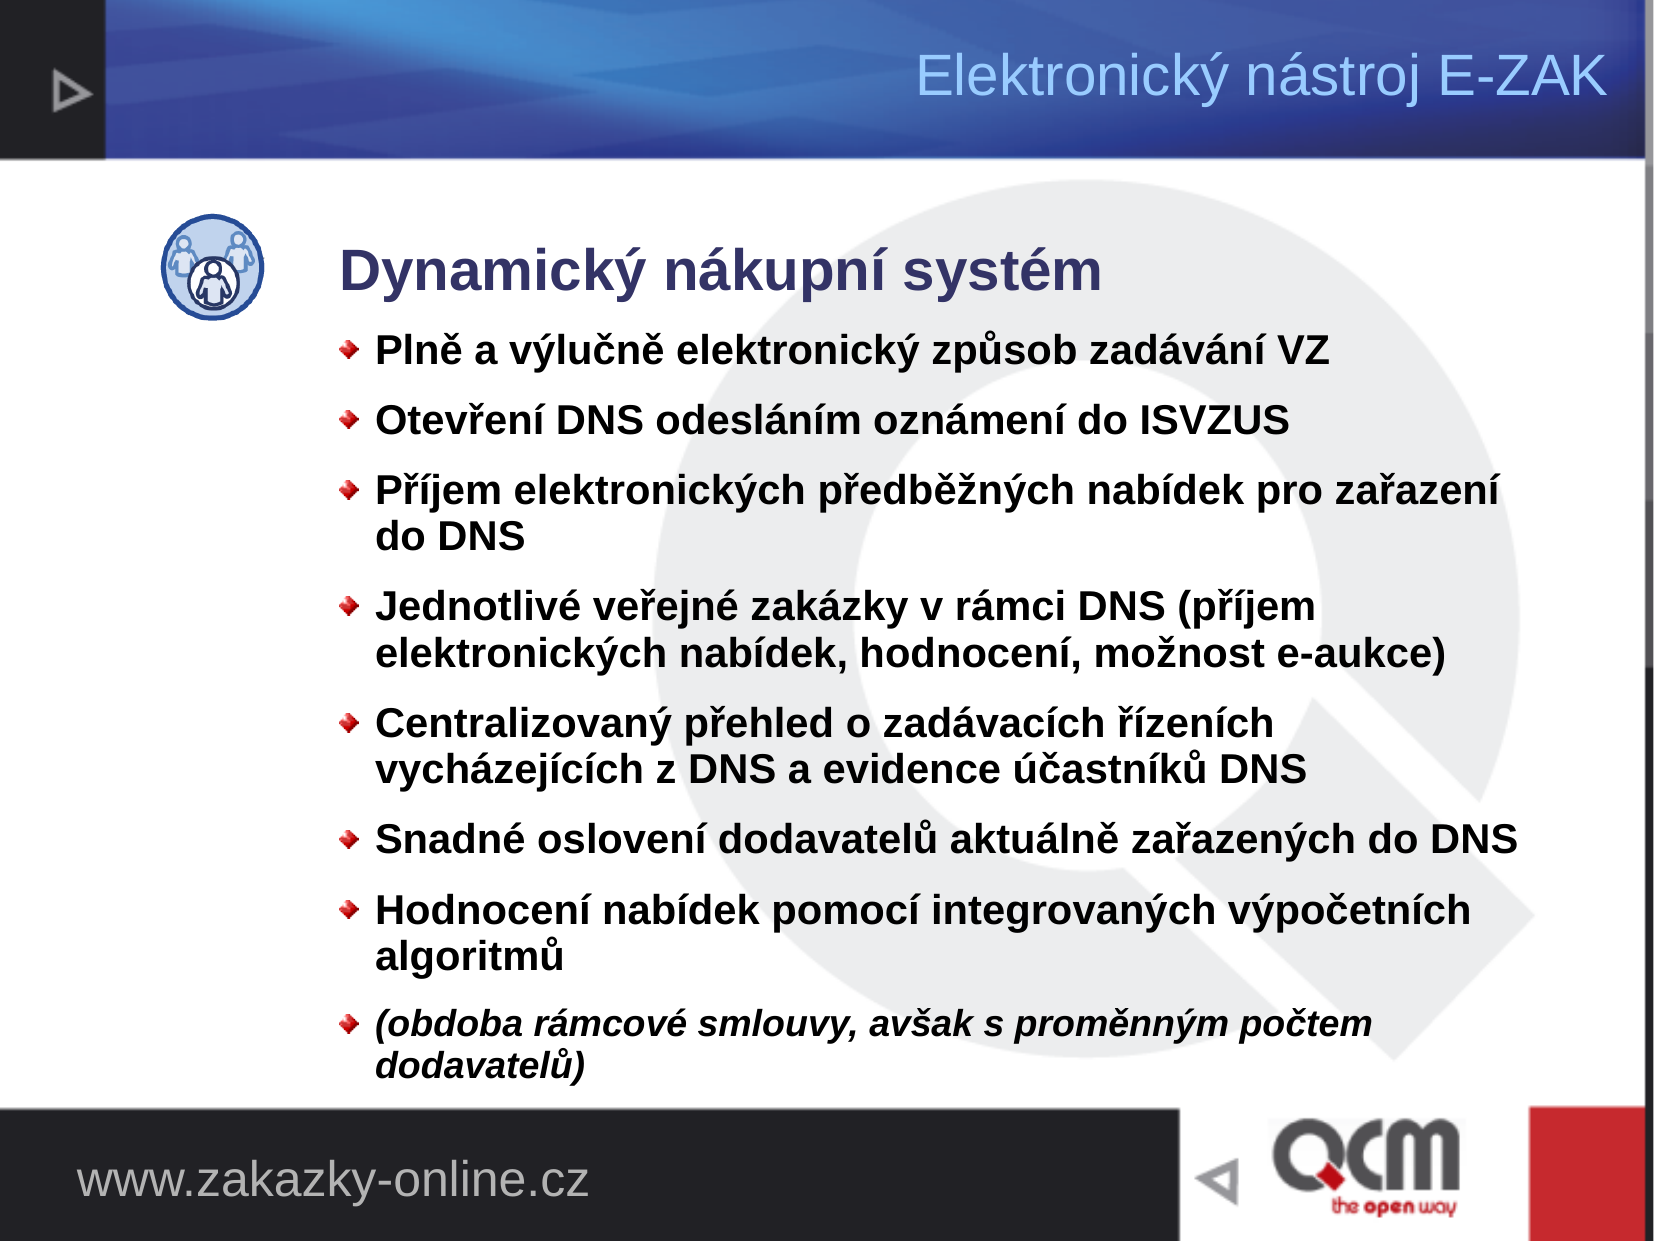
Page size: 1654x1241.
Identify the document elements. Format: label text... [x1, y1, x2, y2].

text_box Dynamický nákupní systém Plně a výlučně elektronický způsob zadávání VZ Otevření DNS odesláním oznámení do ISVZUS Příjem elektronických předběžných nabídek pro zařazení do DNS Jednotlivé veřejné zakázky v rámci DNS (příjem elektronických nabídek, hodnocení, možnost e-aukce) Centralizovaný přehled o zadávacích řízeních vycházejících z DNS a evidence účastníků DNS Snadné oslovení dodavatelů aktuálně zařazených do DNS Hodnocení nabídek pomocí integrovaných výpočetních algoritmů (obdoba rámcové smlouvy, avšak s proměnným počtem dodavatelů) [324, 230, 1565, 1095]
picture [0, 0, 1654, 1241]
